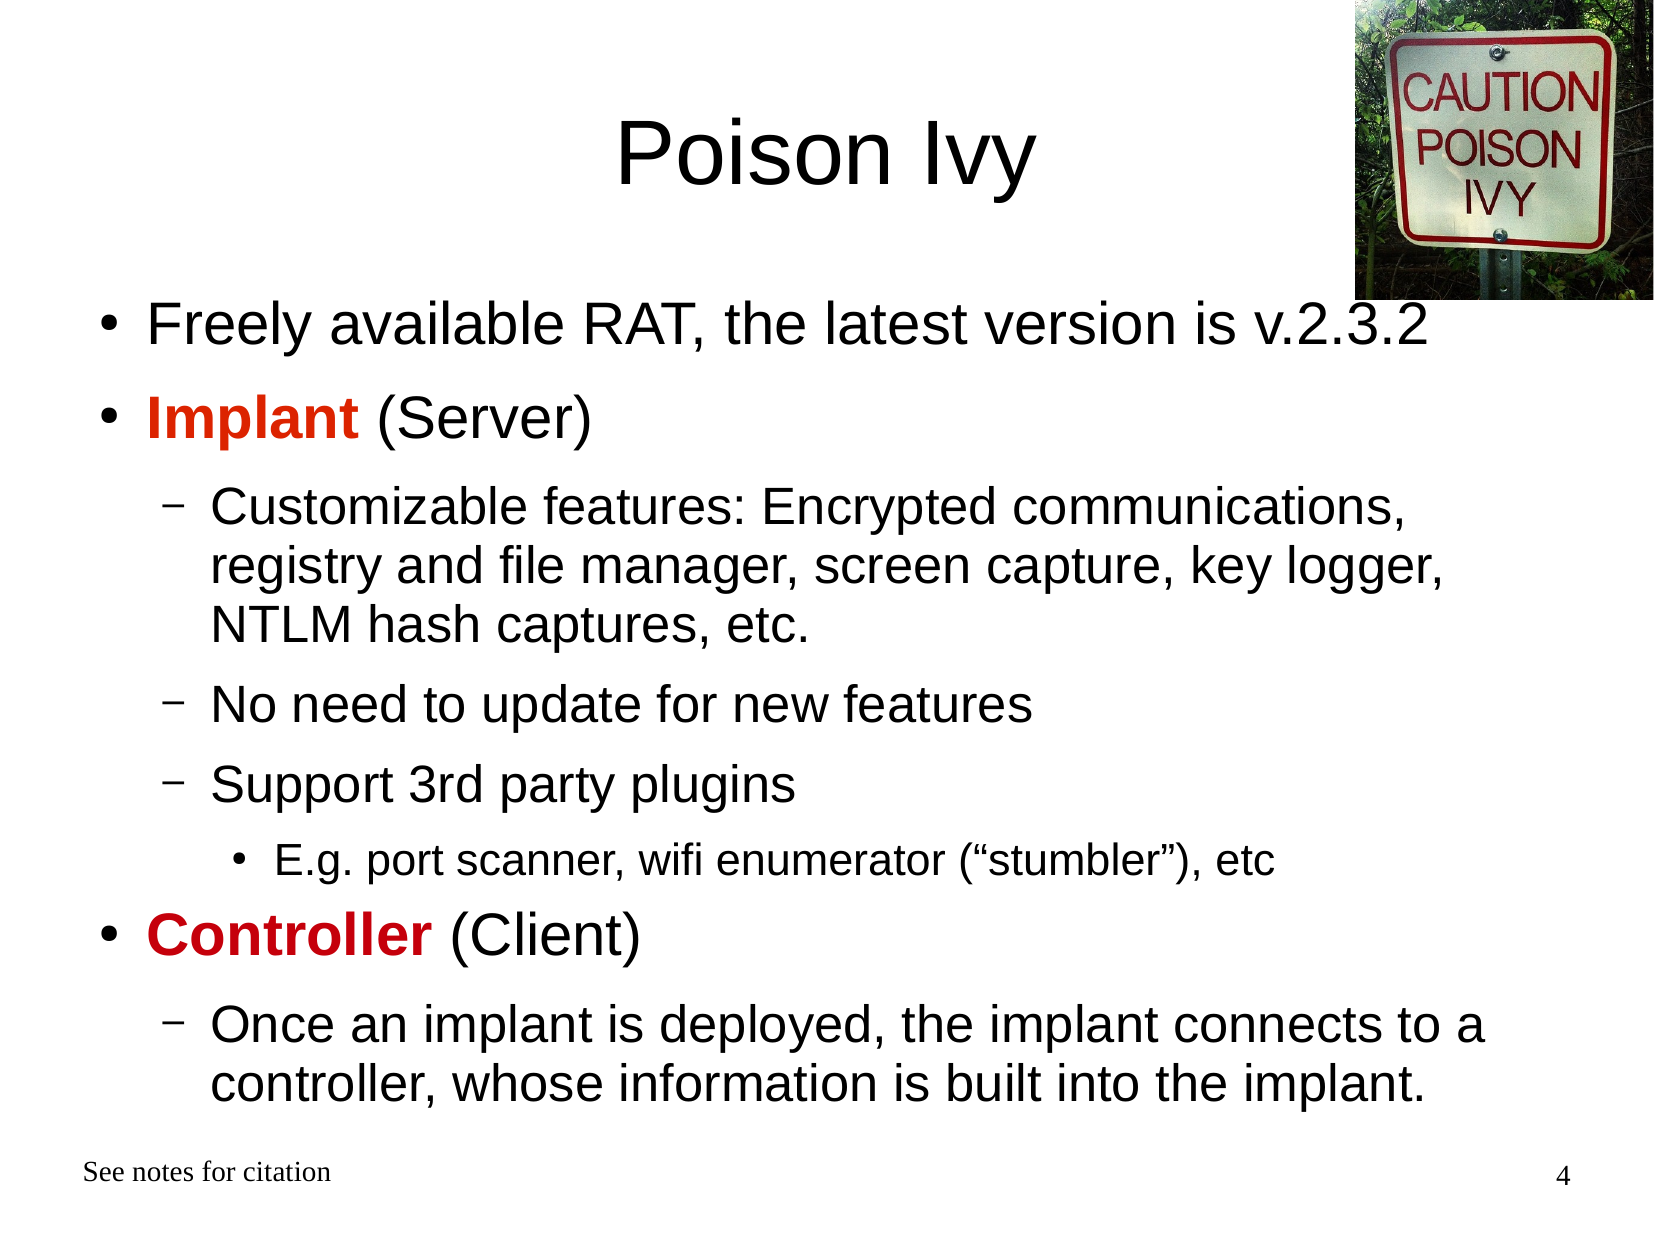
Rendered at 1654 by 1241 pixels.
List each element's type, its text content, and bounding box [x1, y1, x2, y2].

title Poison Ivy [82, 49, 1355, 257]
picture [1355, 0, 1654, 301]
list Freely available RAT, the latest version is v.2.3.2 Implant (Server) Customizable features: Encrypted communications, registry and file manager, screen capture, key logger, NTLM hash captures, etc. No need to update for new features Support 3rd party plugins E.g. port scanner, wifi enumerator (“stumbler”), etc Controller (Client) Once an implant is deployed, the implant connects to a controller, whose information is built into the implant. [82, 290, 1576, 1126]
